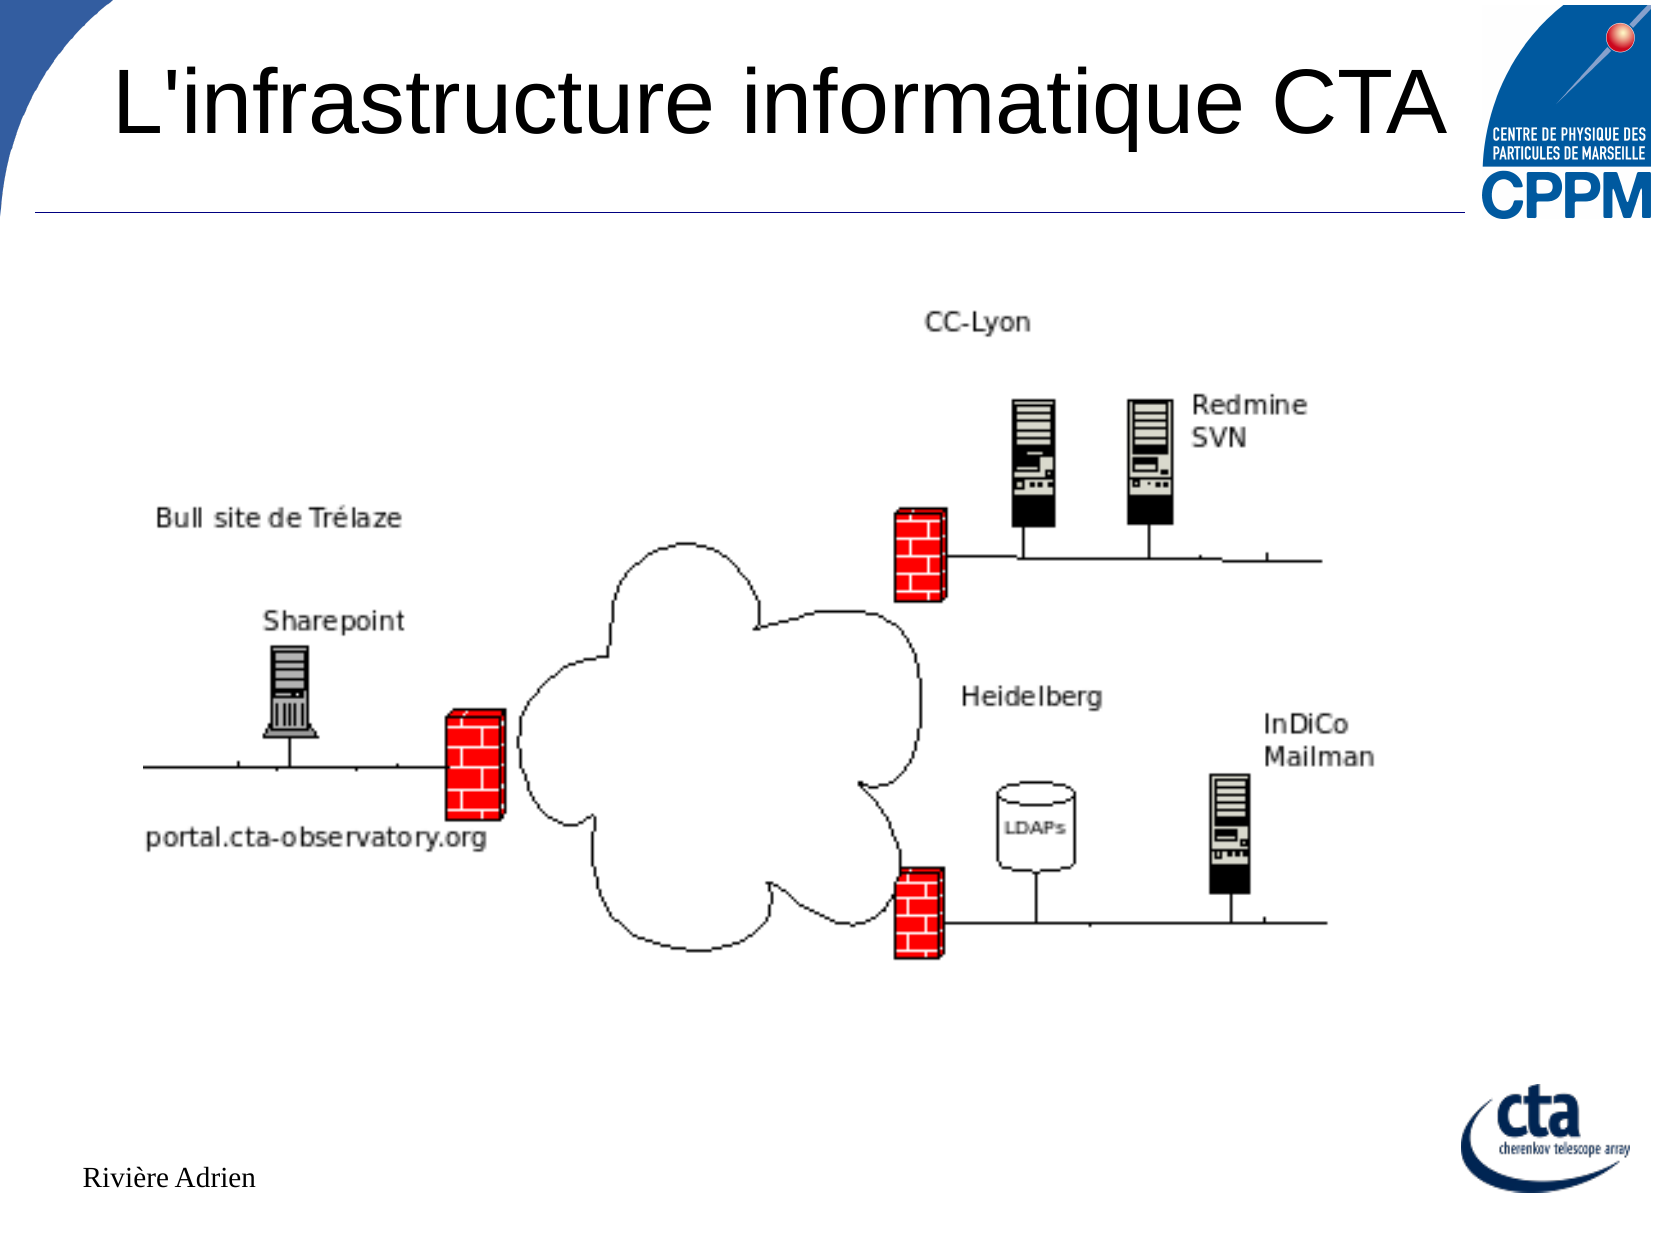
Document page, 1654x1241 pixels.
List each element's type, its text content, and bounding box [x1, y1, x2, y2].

title L'infrastructure informatique CTA [47, 49, 1536, 257]
picture [1482, 5, 1651, 219]
picture [0, 0, 119, 219]
picture [1461, 1084, 1630, 1193]
picture [143, 307, 1382, 993]
